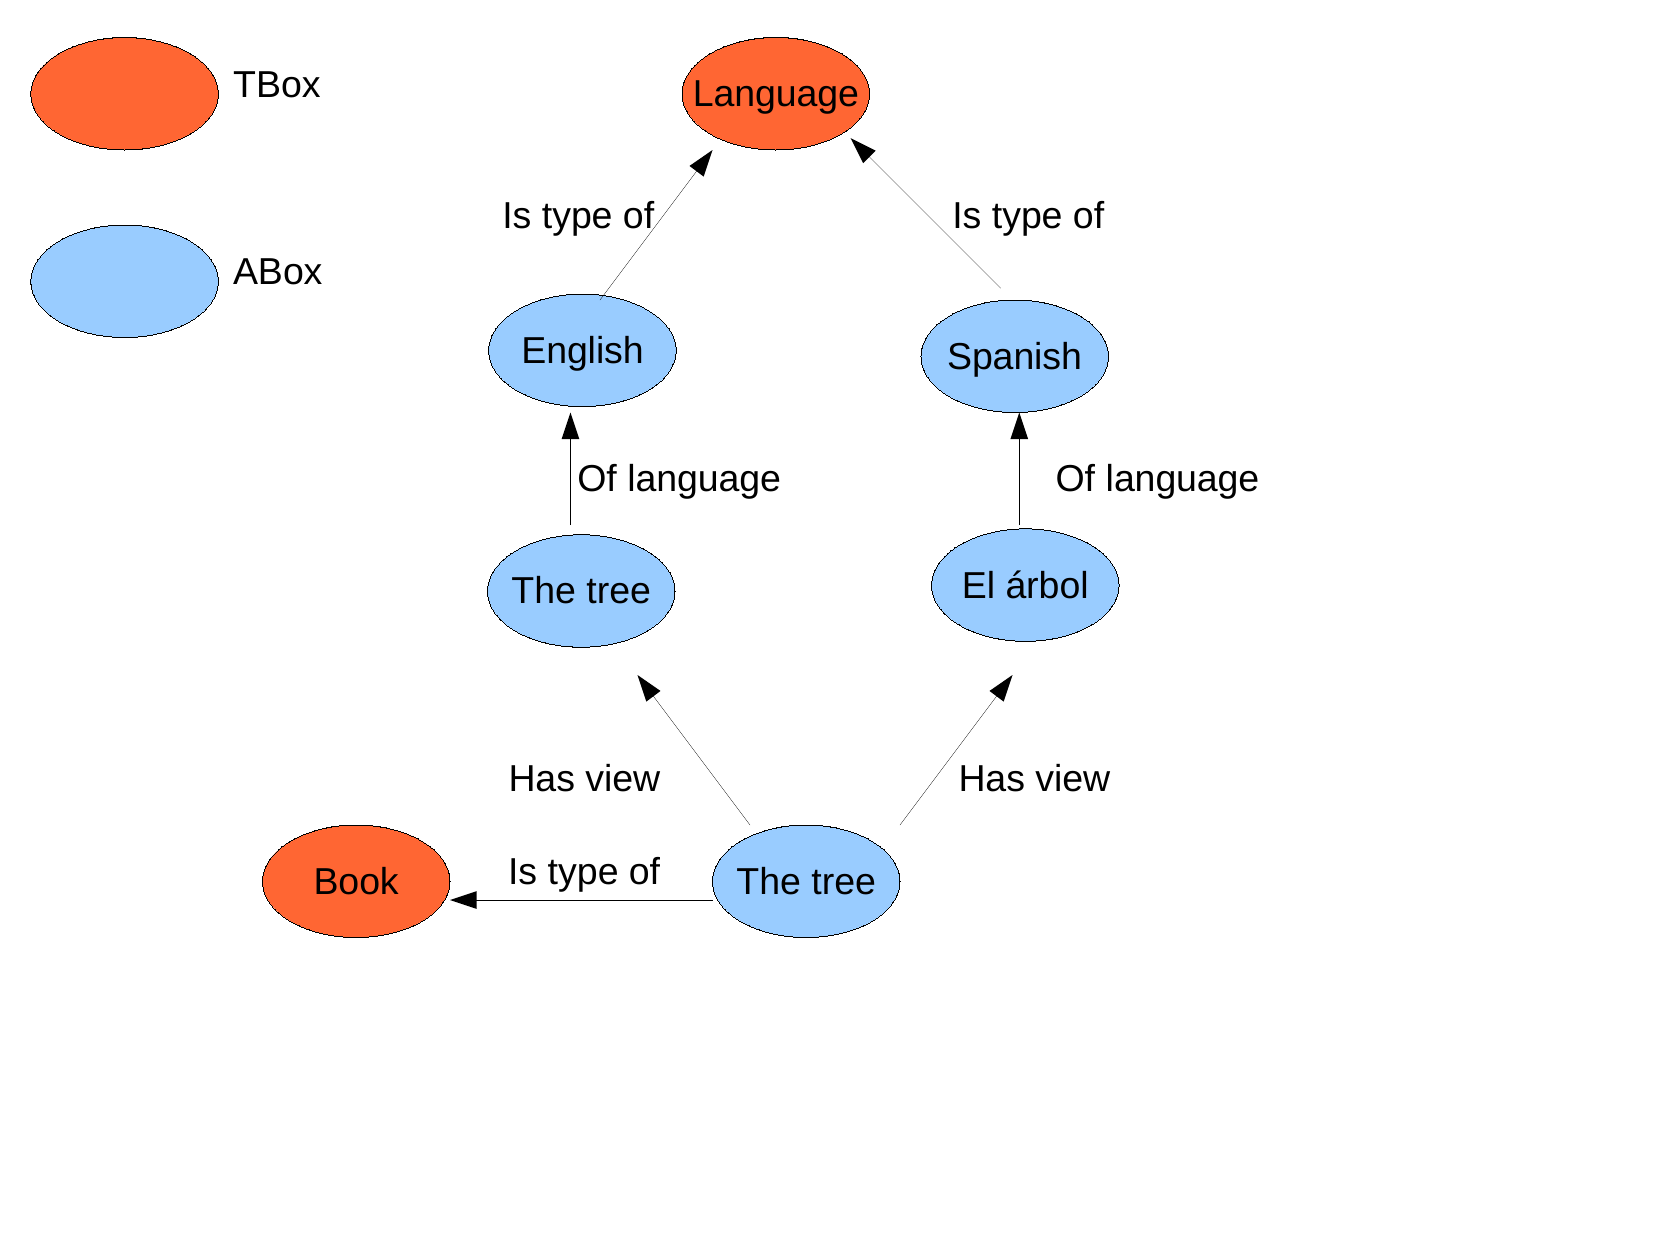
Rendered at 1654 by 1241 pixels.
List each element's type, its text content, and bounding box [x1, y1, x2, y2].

text_box ABox [218, 243, 338, 301]
text_box The tree [712, 825, 901, 938]
text_box TBox [218, 55, 336, 113]
text_box Of language [1040, 450, 1276, 507]
text_box English [488, 294, 677, 407]
text_box Is type of [493, 843, 676, 901]
text_box El árbol [931, 528, 1120, 642]
text_box Is type of [487, 187, 670, 245]
text_box [30, 37, 219, 151]
text_box Is type of [937, 187, 1120, 245]
text_box Has view [943, 750, 1126, 807]
text_box Language [682, 37, 870, 151]
text_box Of language [562, 450, 797, 507]
text_box The tree [487, 534, 676, 648]
text_box Has view [493, 750, 676, 807]
text_box Spanish [920, 300, 1109, 413]
text_box Book [262, 825, 451, 938]
text_box [30, 225, 218, 338]
